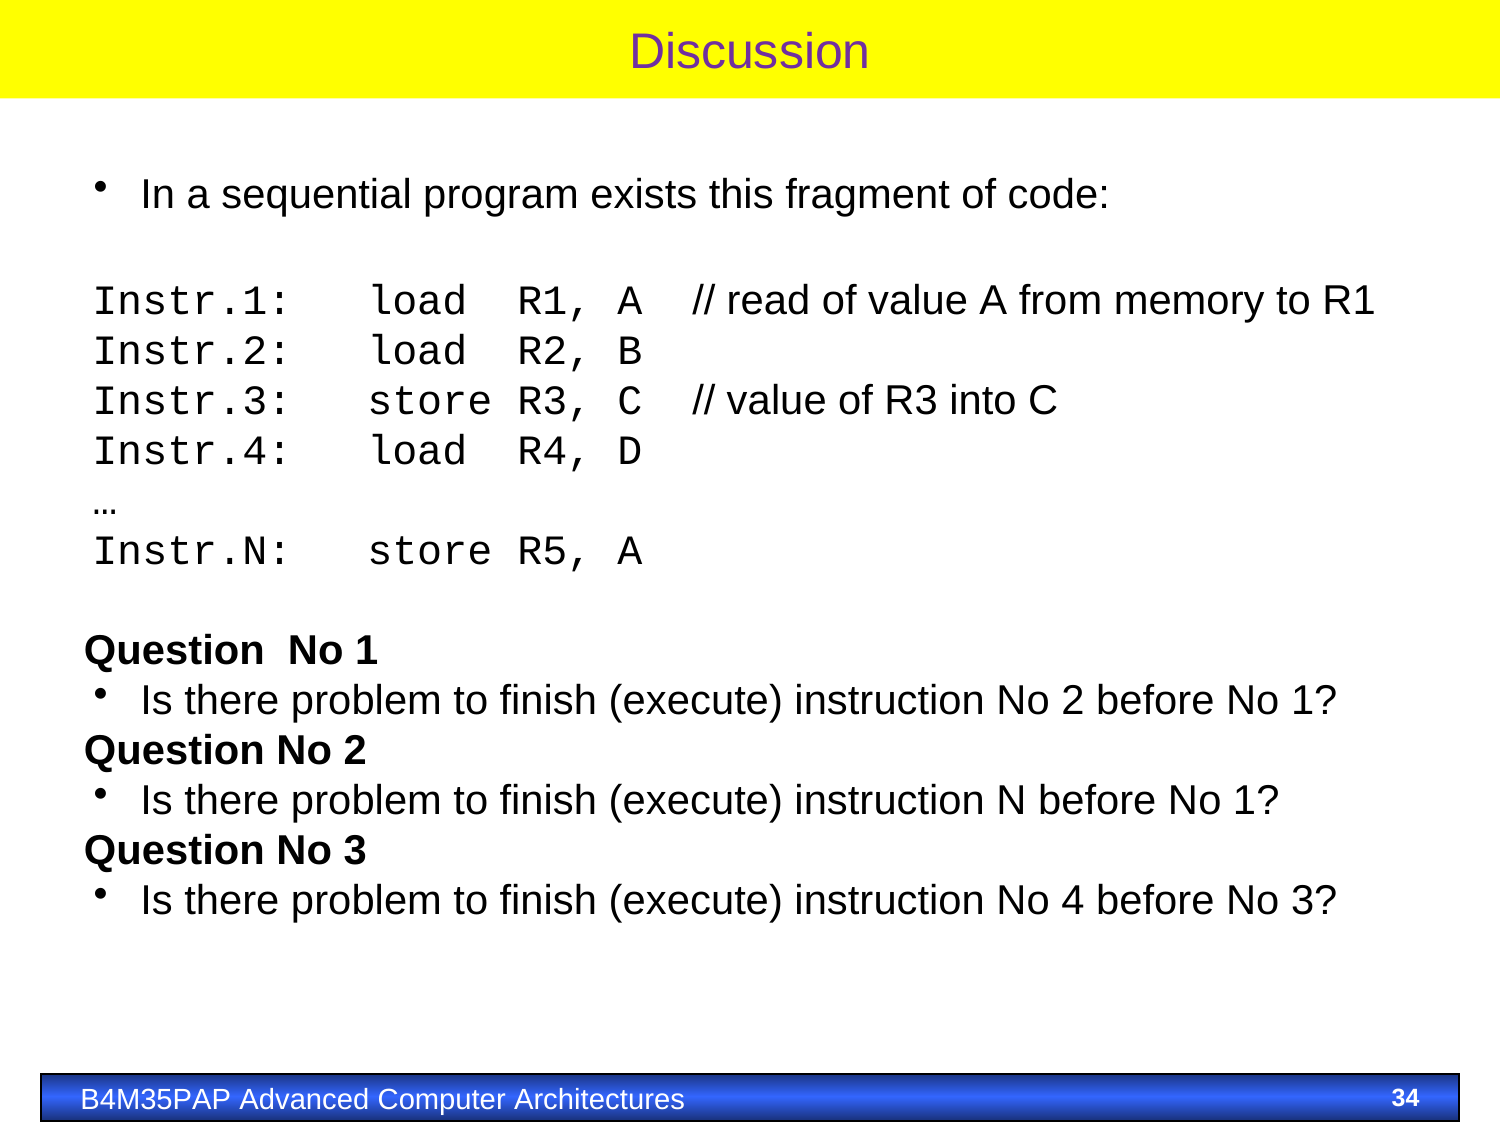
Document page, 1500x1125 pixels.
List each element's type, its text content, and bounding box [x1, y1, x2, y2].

list In a sequential program exists this fragment of code: Instr.1: load R1, A // read of value A from memory to R1 Instr.2: load R2, B Instr.3: store R3, C // value of R3 into C Instr.4: load R4, D … Instr.N: store R5, A Question No 1 Is there problem to finish (execute) instruction No 2 before No 1? Question No 2 Is there problem to finish (execute) instruction N before No 1? Question No 3 Is there problem to finish (execute) instruction No 4 before No 3? [3, 101, 1500, 928]
title Discussion [0, 0, 1500, 99]
